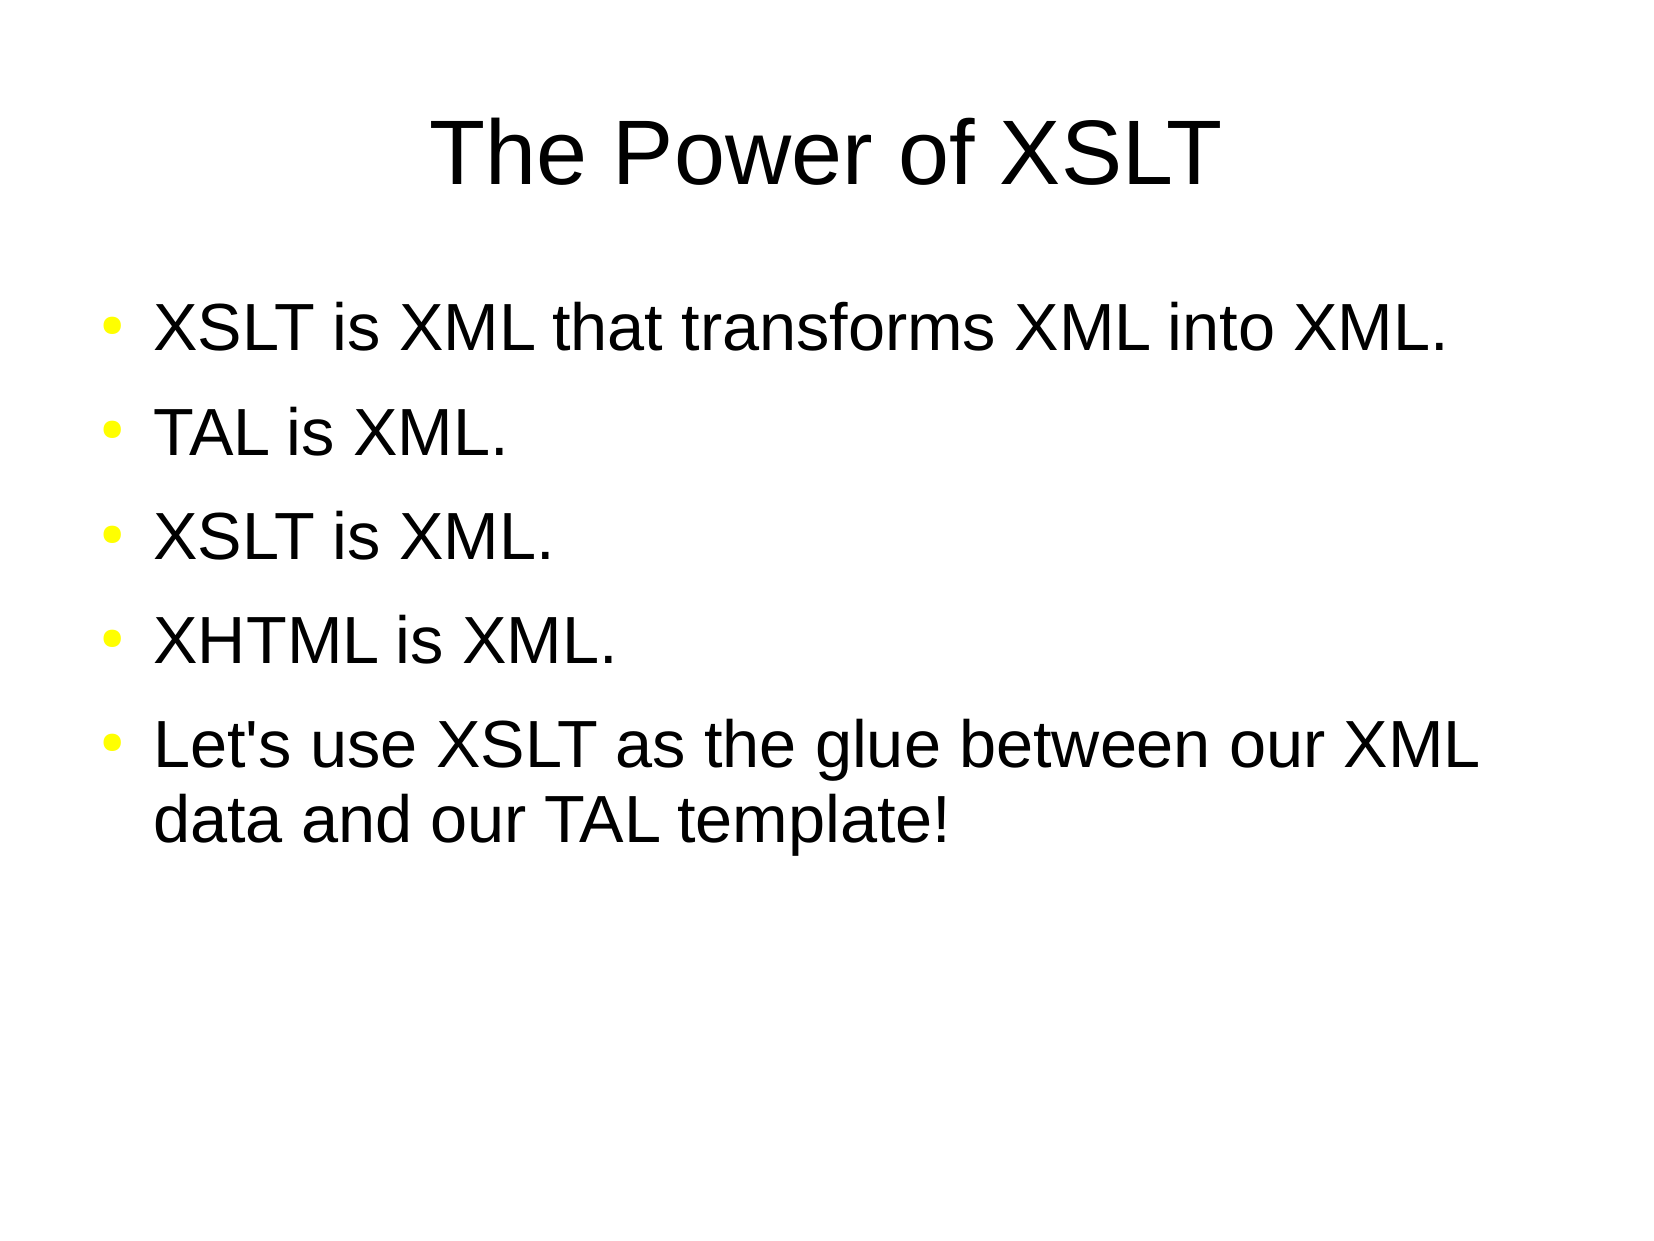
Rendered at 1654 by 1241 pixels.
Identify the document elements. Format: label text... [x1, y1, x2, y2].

title The Power of XSLT [82, 49, 1571, 257]
list XSLT is XML that transforms XML into XML. TAL is XML. XSLT is XML. XHTML is XML. Let's use XSLT as the glue between our XML data and our TAL template! [82, 290, 1571, 1109]
